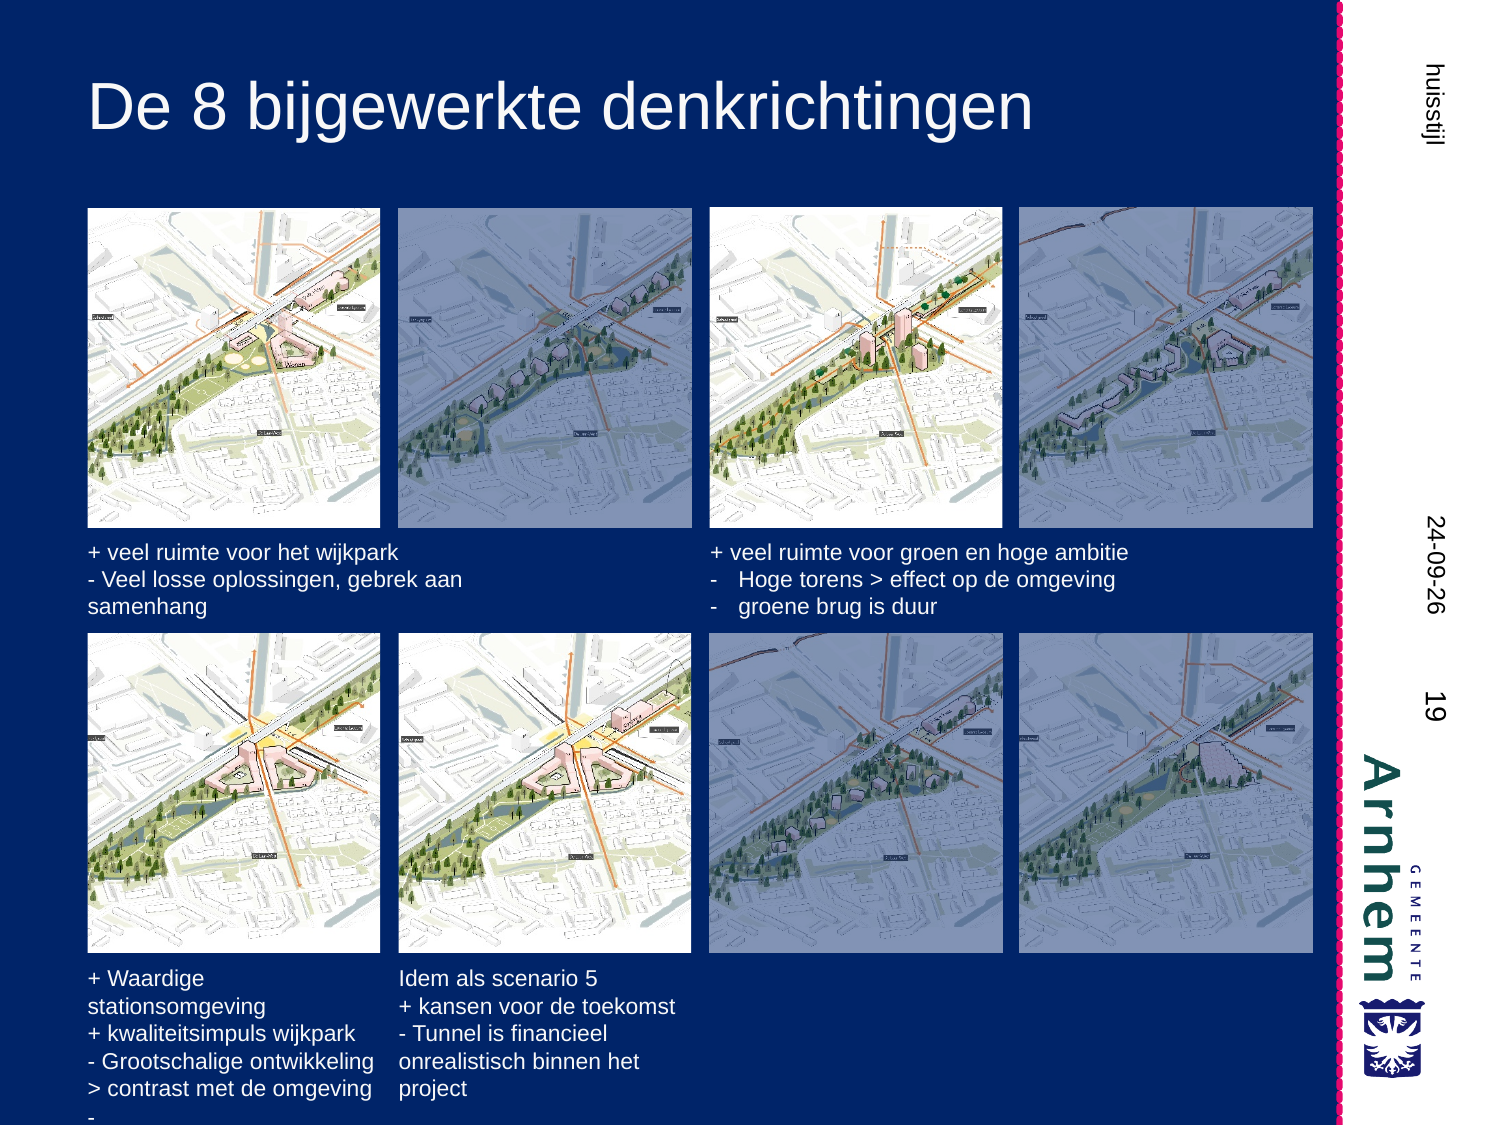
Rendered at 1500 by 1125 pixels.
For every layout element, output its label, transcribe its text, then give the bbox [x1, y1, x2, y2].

text_box 19 [1412, 675, 1463, 751]
text_box Idem als scenario 5 + kansen voor de toekomst - Tunnel is financieel onrealistisch binnen het project [398, 963, 692, 1047]
text_box + veel ruimte voor groen en hoge ambitie Hoge torens > effect op de omgeving groene brug is duur [710, 537, 1313, 620]
picture [1019, 207, 1313, 528]
picture [1019, 633, 1313, 953]
text_box + veel ruimte voor het wijkpark - Veel losse oplossingen, gebrek aan samenhang [87, 537, 481, 673]
text_box 18-1-2022 [1410, 500, 1461, 688]
picture [87, 673, 381, 953]
picture [398, 633, 692, 953]
text_box + Waardige stationsomgeving + kwaliteitsimpuls wijkpark - Grootschalige ontwikkeling > contrast met de omgeving [87, 963, 381, 1047]
text_box huisstijl [1409, 63, 1460, 501]
picture [709, 207, 1003, 528]
title De 8 bijgewerkte denkrichtingen [87, 62, 1245, 225]
picture [398, 208, 692, 528]
picture [87, 208, 381, 528]
picture [709, 633, 1003, 953]
